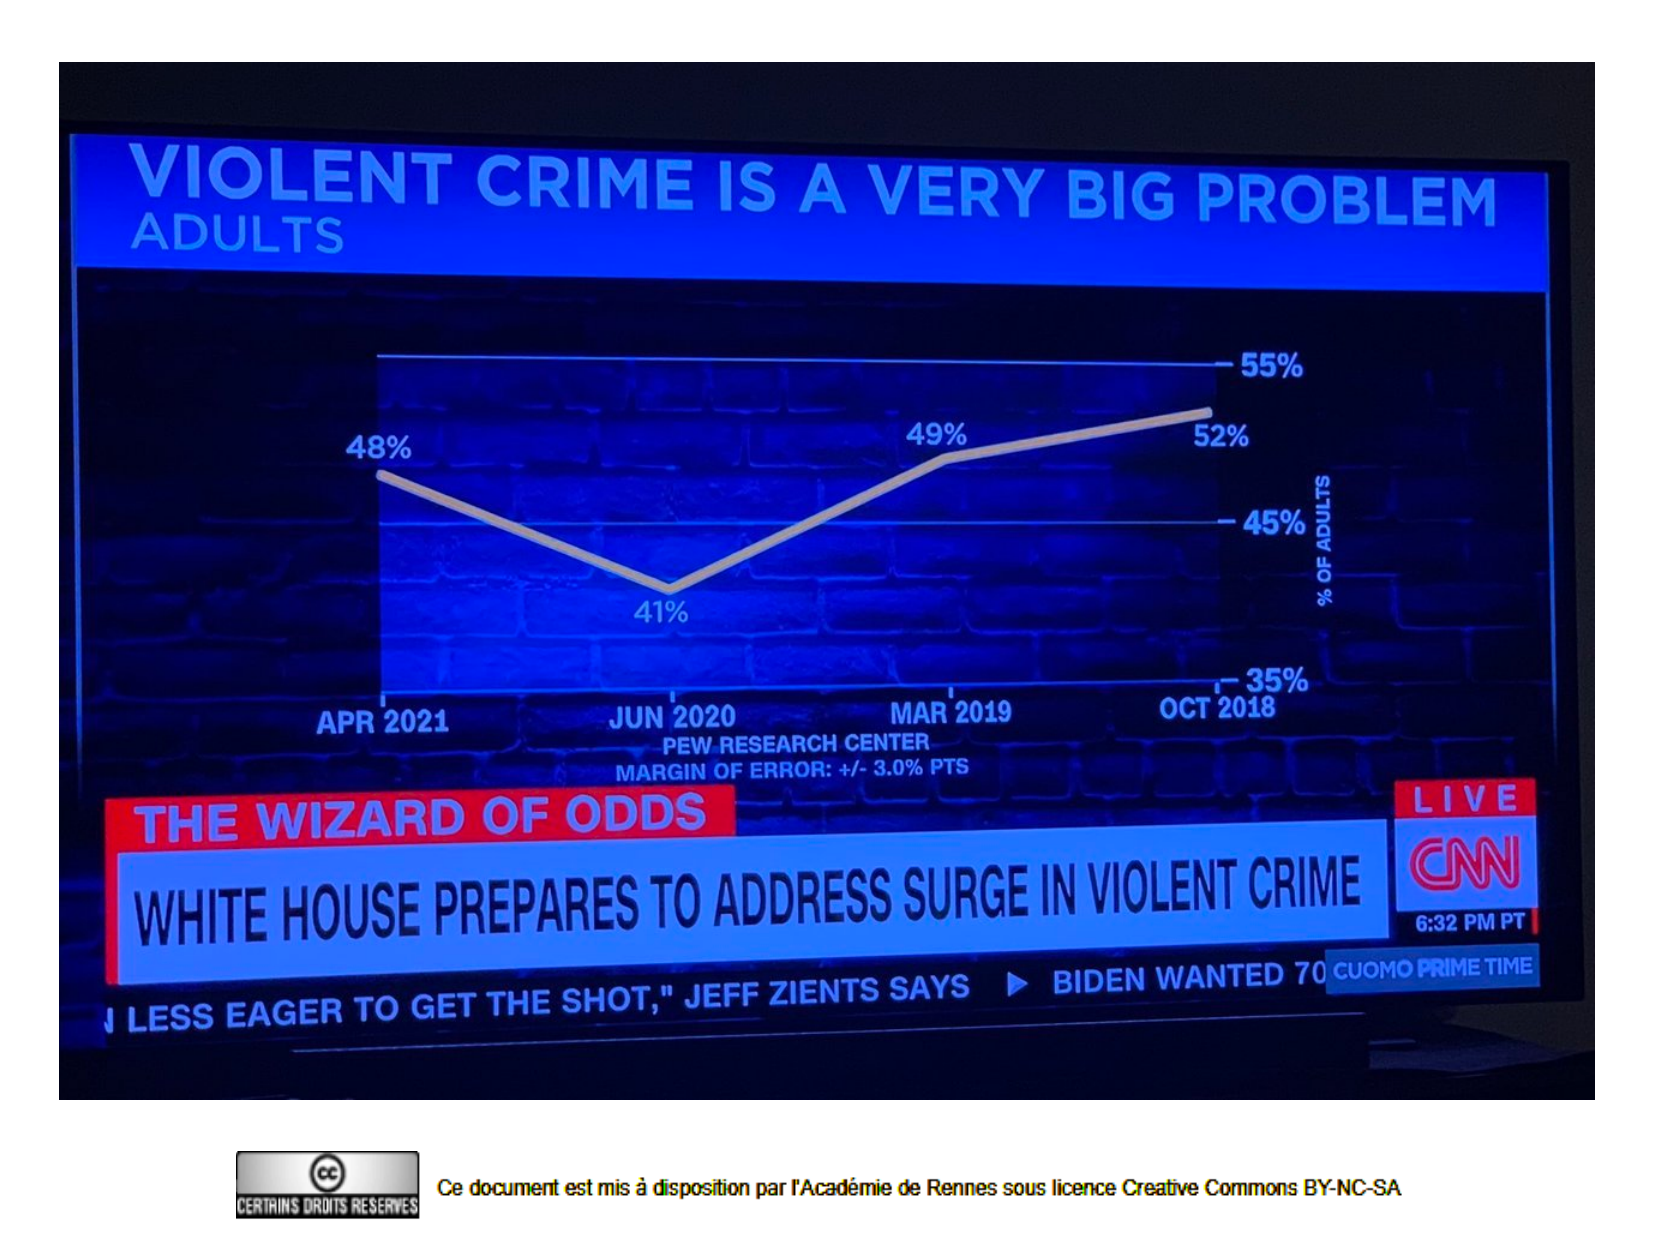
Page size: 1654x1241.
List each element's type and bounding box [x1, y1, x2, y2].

picture [236, 1151, 1418, 1228]
picture [59, 62, 1595, 1100]
